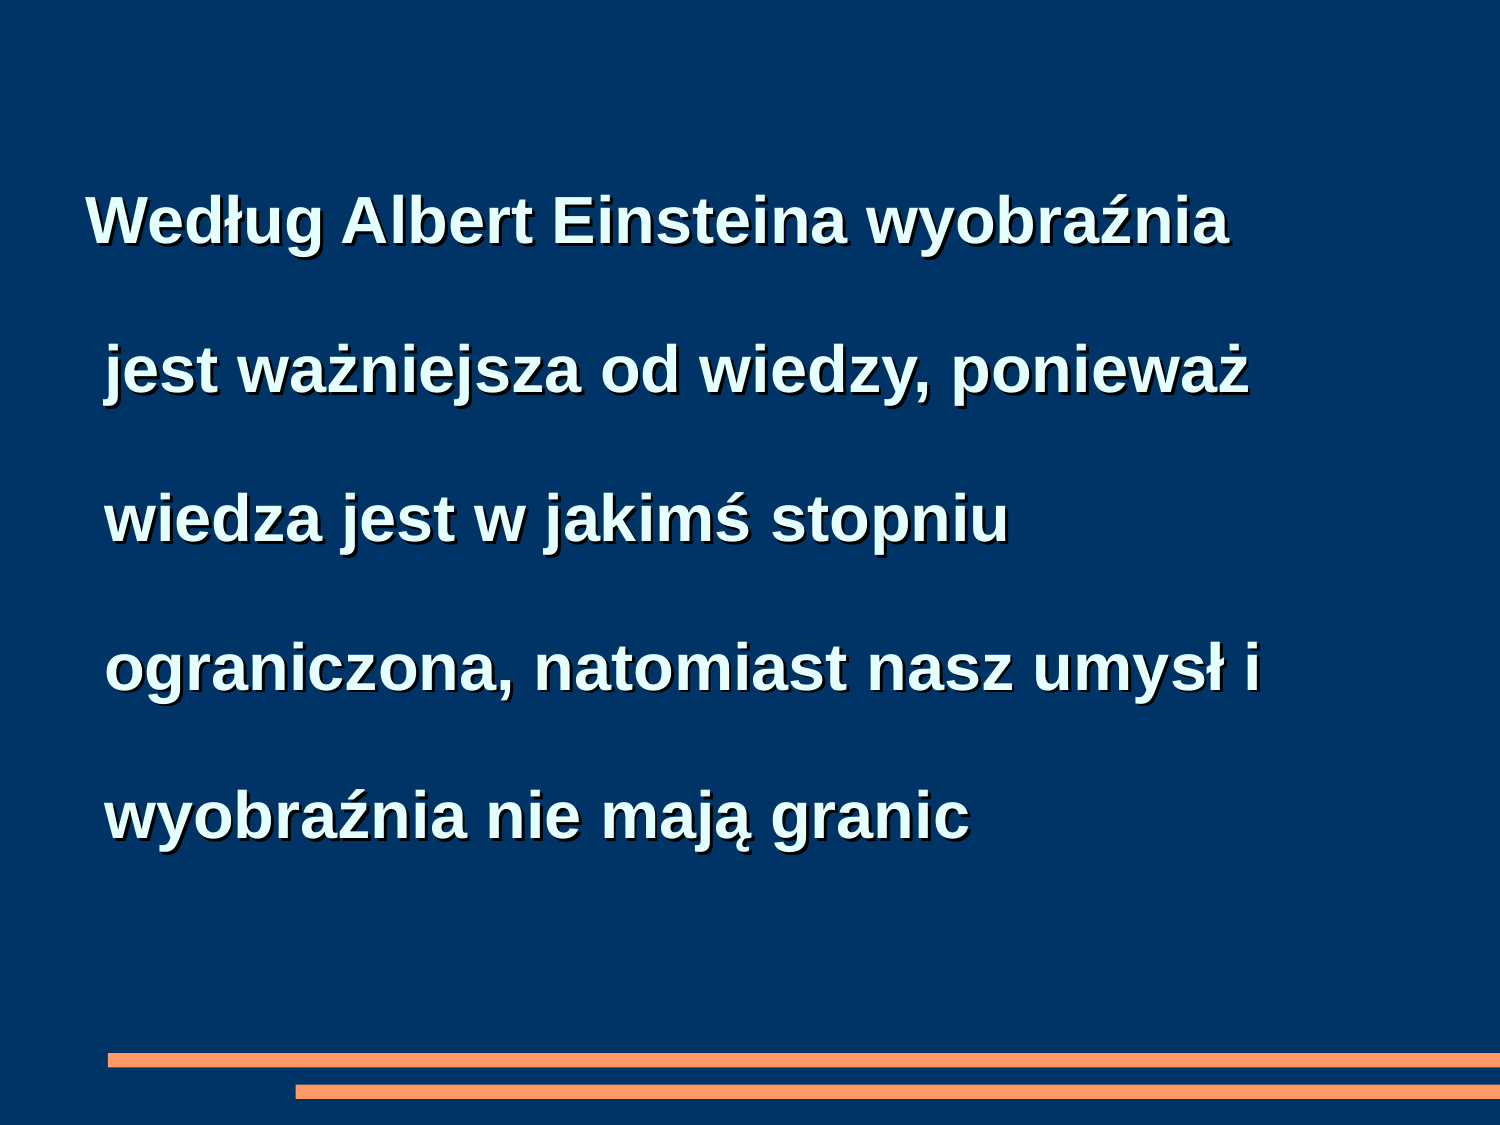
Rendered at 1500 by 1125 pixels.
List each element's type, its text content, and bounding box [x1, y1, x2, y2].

text_box Według Albert Einsteina wyobraźnia jest ważniejsza od wiedzy, ponieważ wiedza jest w jakimś stopniu ograniczona, natomiast nasz umysł i wyobraźnia nie mają granic [70, 177, 1472, 1029]
